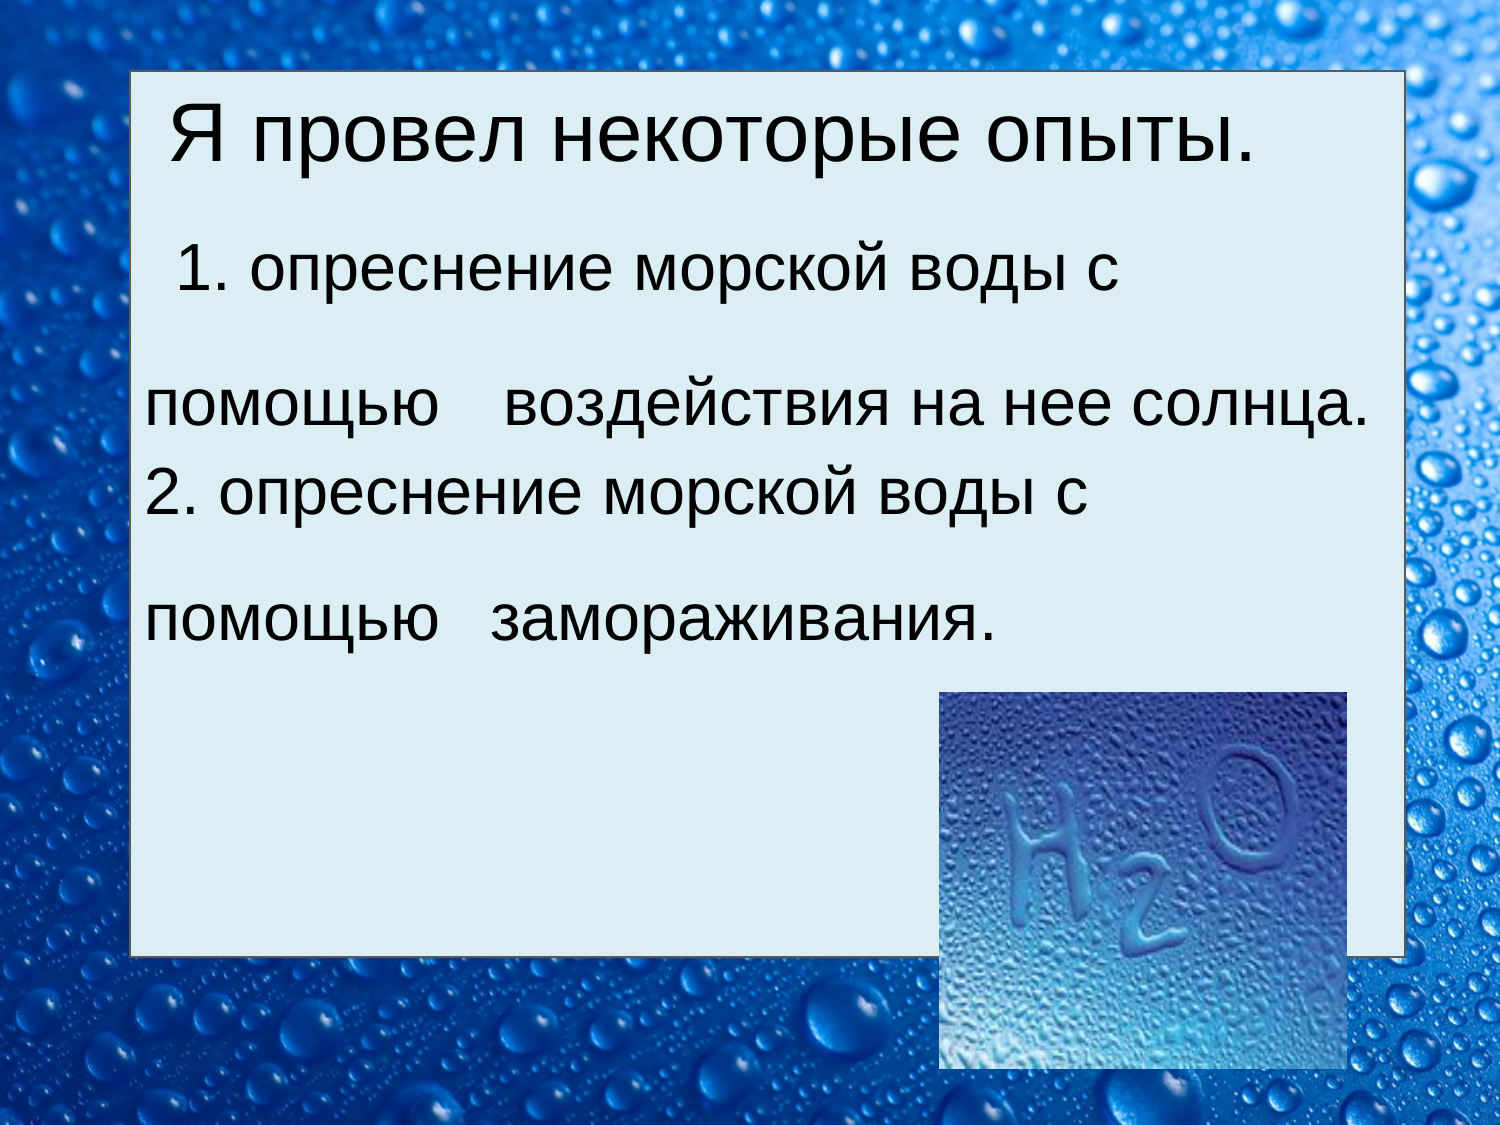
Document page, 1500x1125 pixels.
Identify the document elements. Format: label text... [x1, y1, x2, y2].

picture [0, 0, 1500, 1125]
text_box Я провел некоторые опыты. 1. опреснение морской воды с помощью воздействия на нее солнца. 2. опреснение морской воды с помощью замораживания. [129, 70, 1405, 957]
